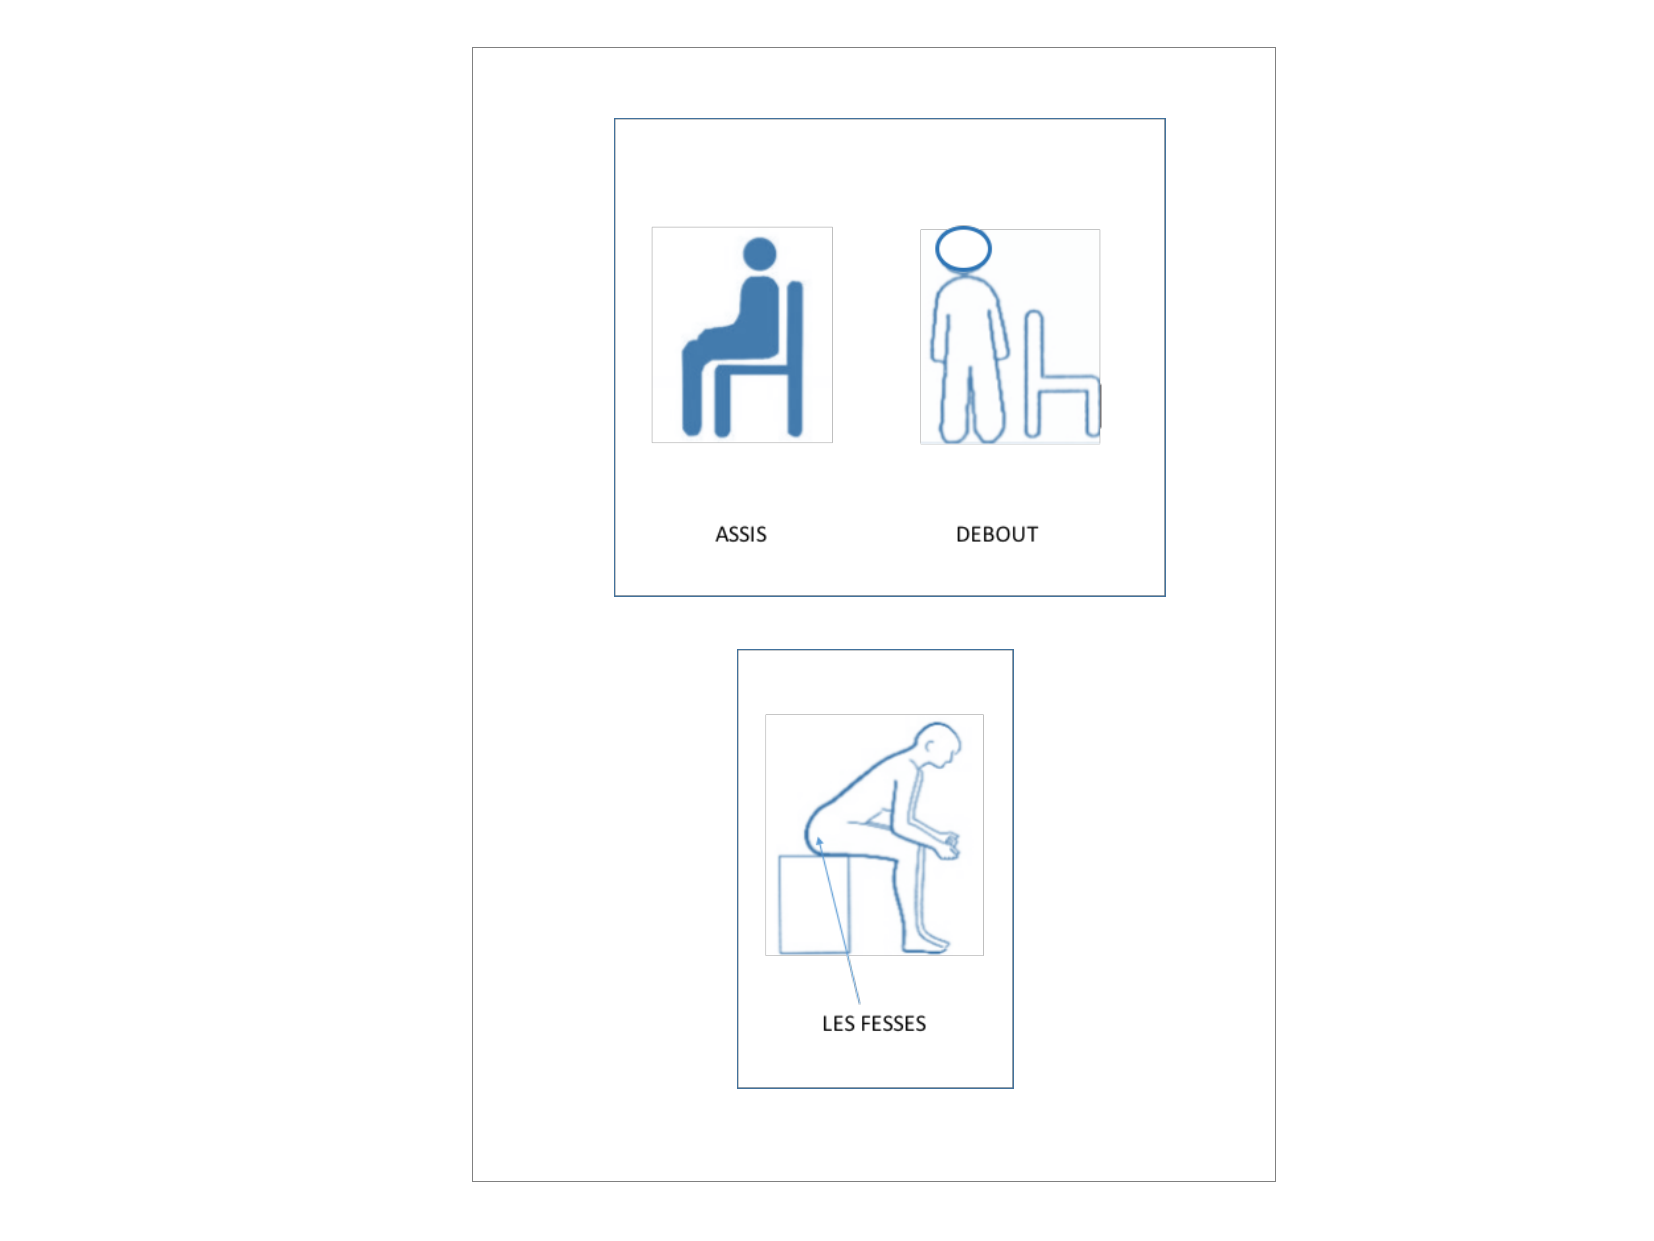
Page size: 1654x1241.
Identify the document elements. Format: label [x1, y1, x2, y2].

picture [737, 649, 1014, 1090]
picture [614, 118, 1166, 597]
